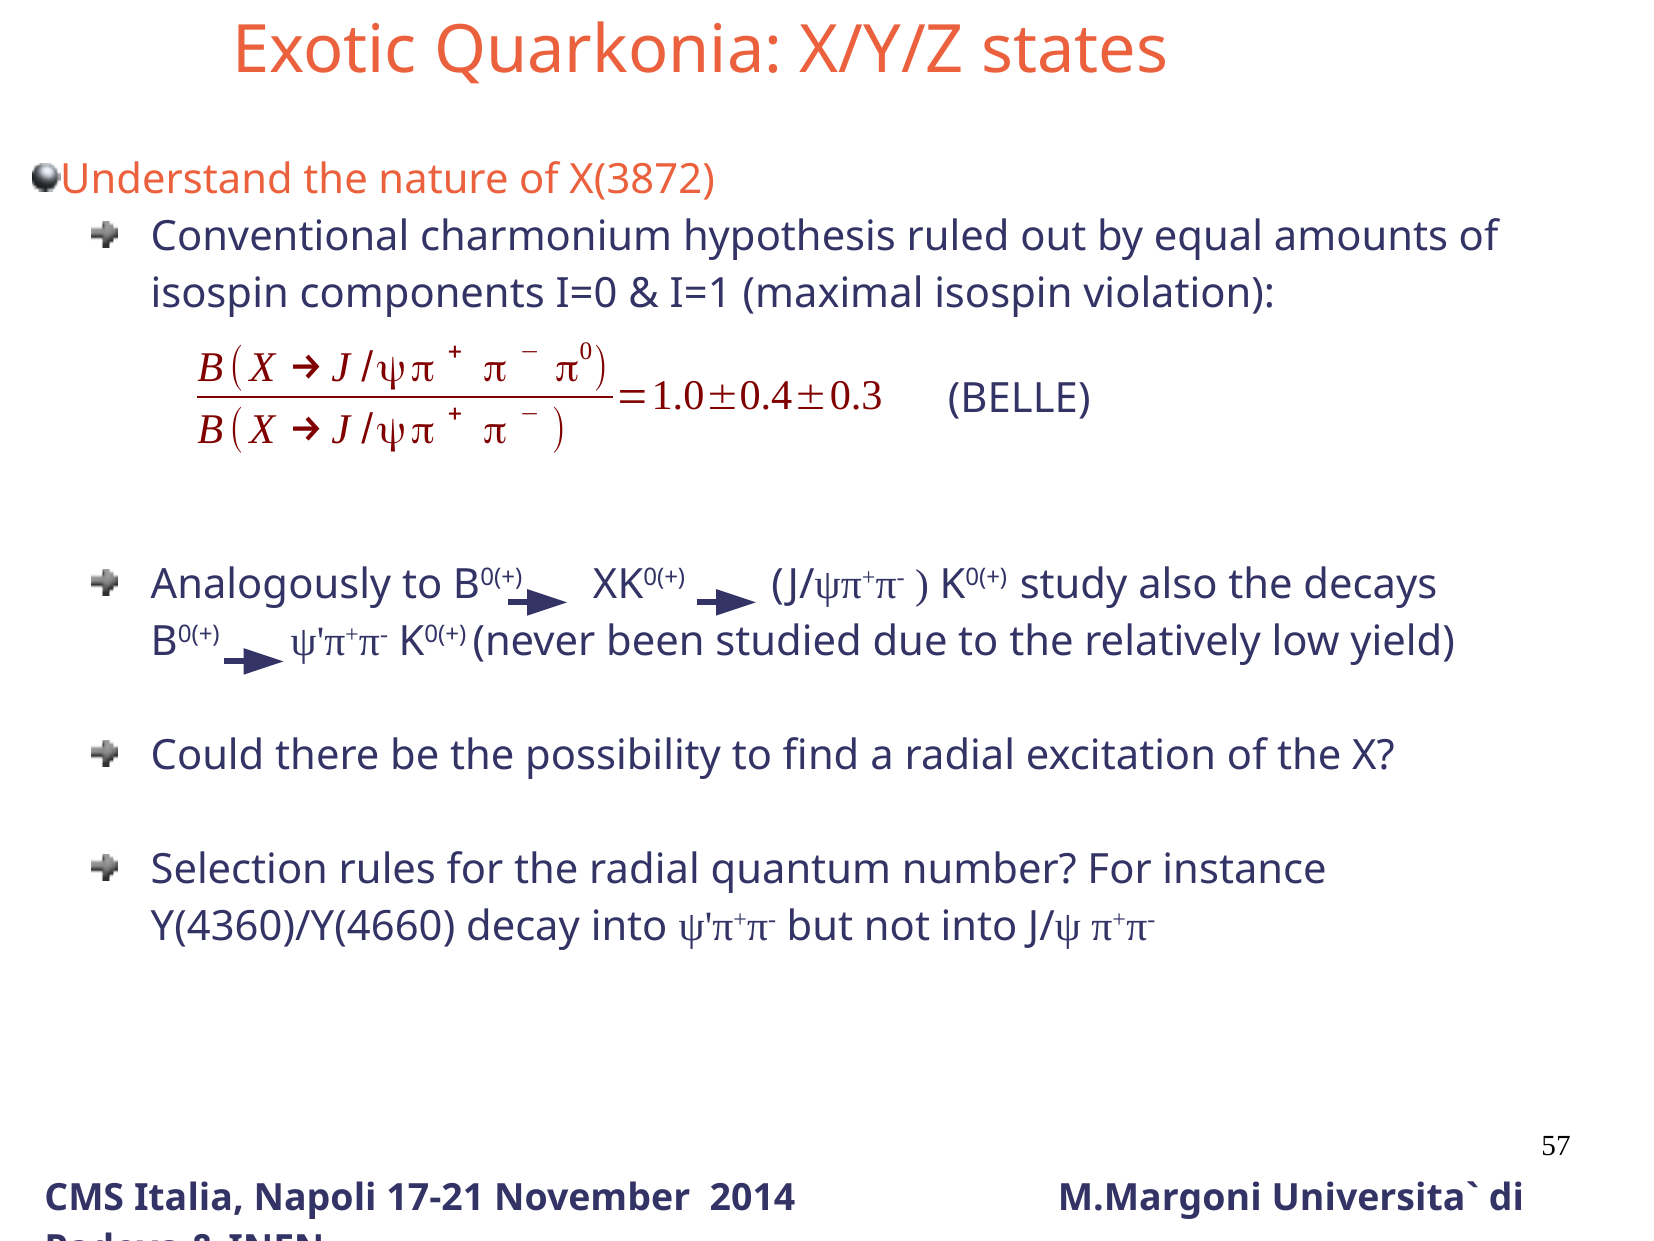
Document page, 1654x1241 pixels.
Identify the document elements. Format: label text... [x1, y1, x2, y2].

text_box (BELLE) [933, 360, 1512, 440]
text_box Analogously to B0(+) XK0(+) (J/ψπ+π- ) K0(+) study also the decays B0(+) ψ'π+π- K0(+) (never been studied due to the relatively low yield) Could there be the possibility to find a radial excitation of the X? Selection rules for the radial quantum number? For instance Y(4360)/Y(4660) decay into ψ'π+π- but not into J/ψ π+π- [17, 478, 1619, 1089]
text_box CMS Italia, Napoli 17-21 November 2014 M.Margoni Universita` di Padova & INFN [29, 1163, 1625, 1237]
text_box Understand the nature of X(3872) Conventional charmonium hypothesis ruled out by equal amounts of isospin components I=0 & I=1 (maximal isospin violation): [17, 141, 1619, 478]
text_box Exotic Quarkonia: X/Y/Z states [5, 0, 1648, 109]
chart [185, 337, 892, 456]
